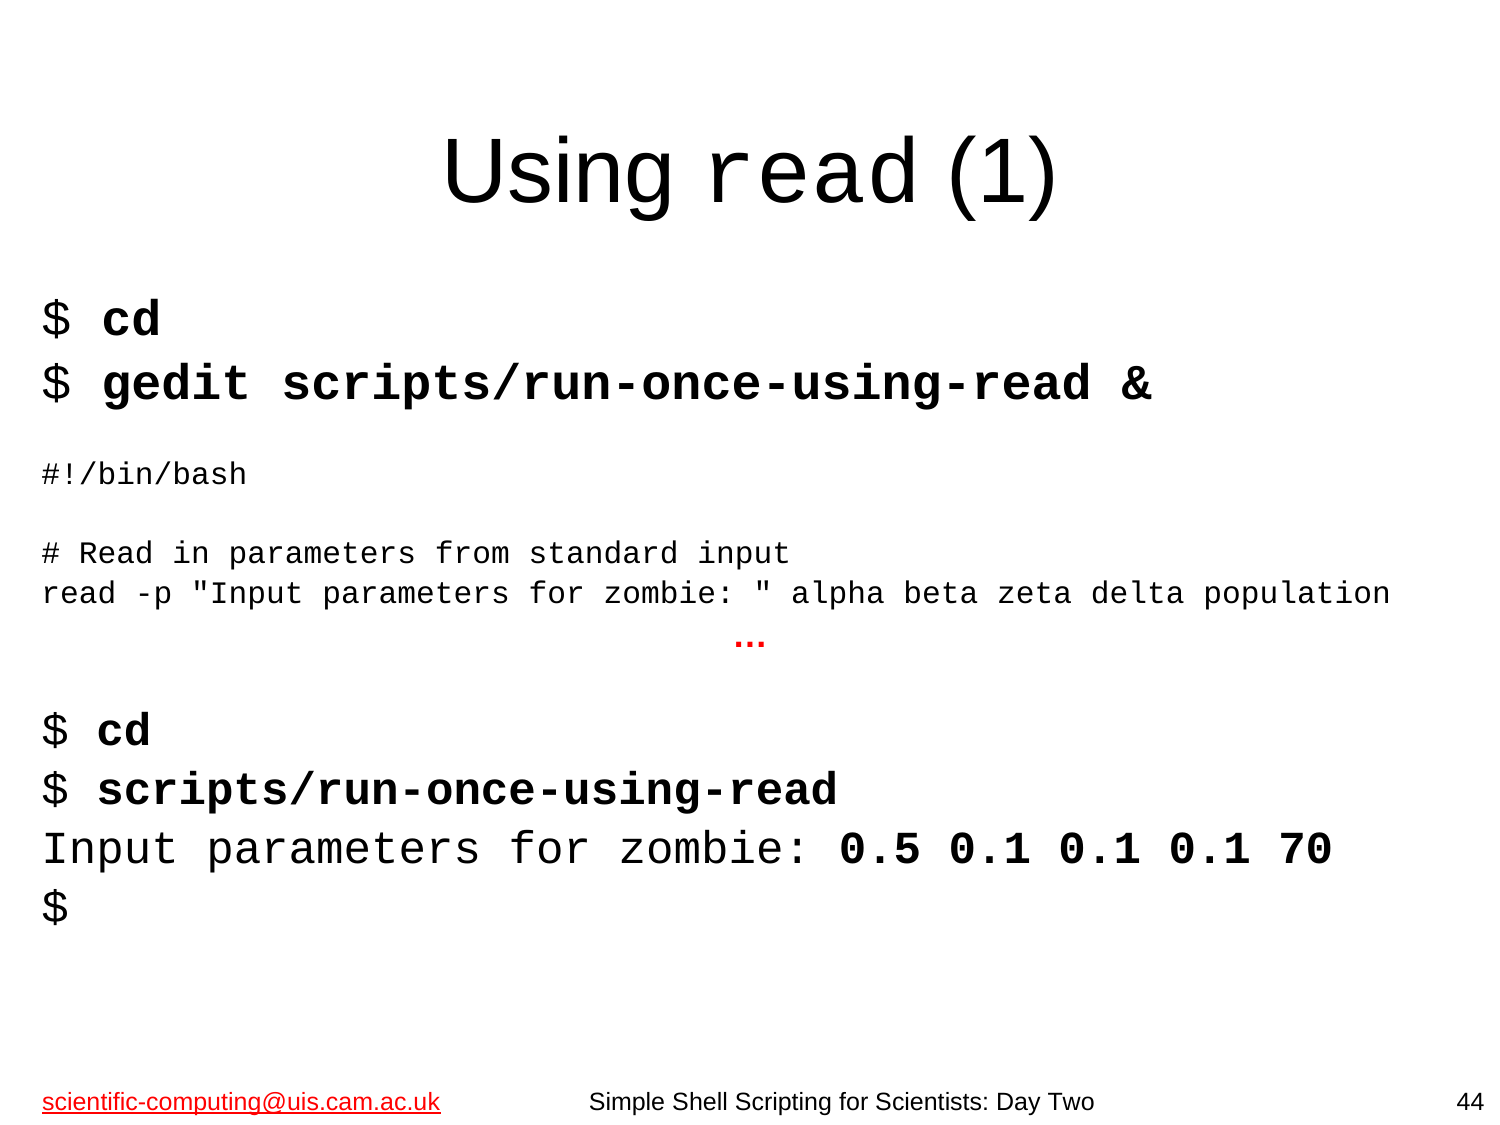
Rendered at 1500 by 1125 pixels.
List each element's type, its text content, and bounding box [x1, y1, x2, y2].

title Using read (1) [112, 112, 1388, 238]
list $ cd $ gedit scripts/run-once-using-read & #!/bin/bash # Read in parameters from standard input read -p "Input parameters for zombie: " alpha beta zeta delta population … $ cd $ scripts/run-once-using-read Input parameters for zombie: 0.5 0.1 0.1 0.1 70 $ [26, 287, 1474, 1013]
